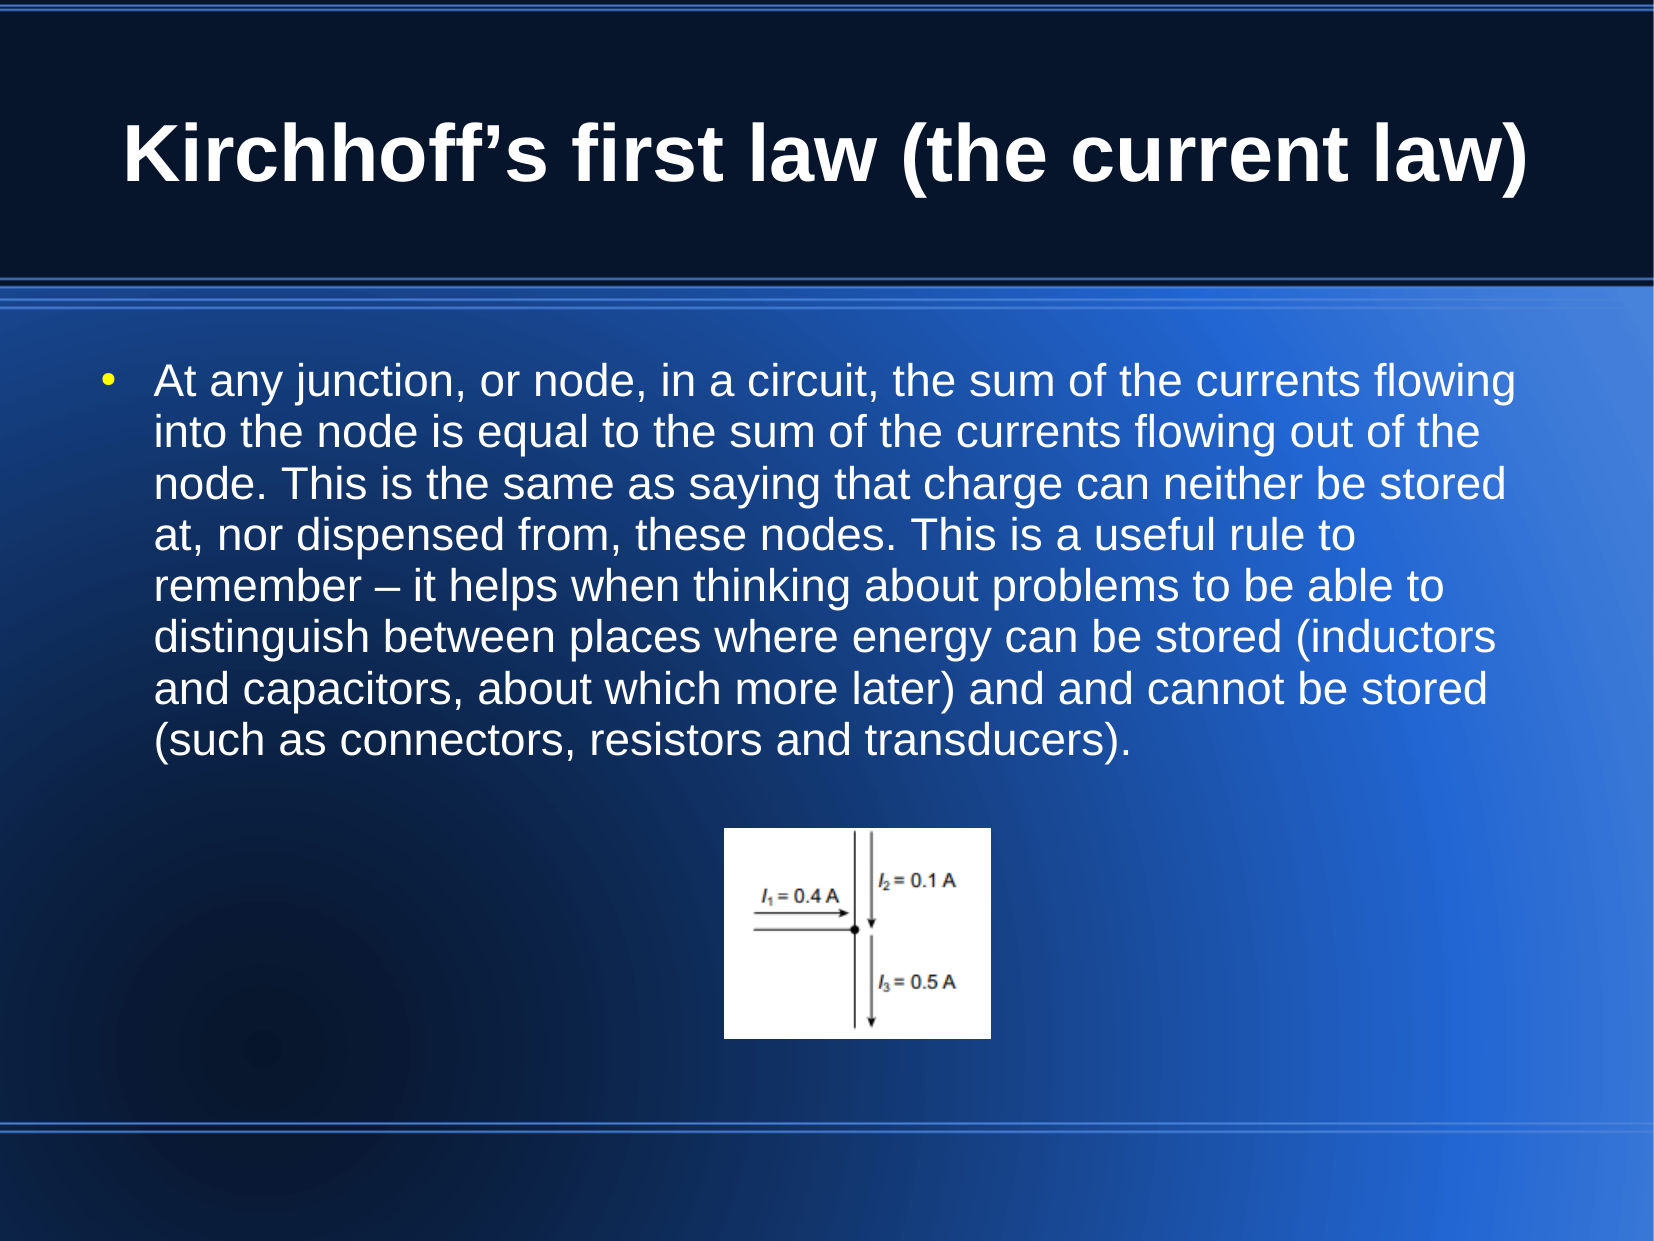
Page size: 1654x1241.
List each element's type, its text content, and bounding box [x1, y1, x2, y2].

picture [0, 0, 1654, 1241]
title Kirchhoff’s first law (the current law) [82, 49, 1571, 257]
list At any junction, or node, in a circuit, the sum of the currents flowing into the node is equal to the sum of the currents flowing out of the node. This is the same as saying that charge can neither be stored at, nor dispensed from, these nodes. This is a useful rule to remember – it helps when thinking about problems to be able to distinguish between places where energy can be stored (inductors and capacitors, about which more later) and and cannot be stored (such as connectors, resistors and transducers). [82, 355, 1571, 1058]
